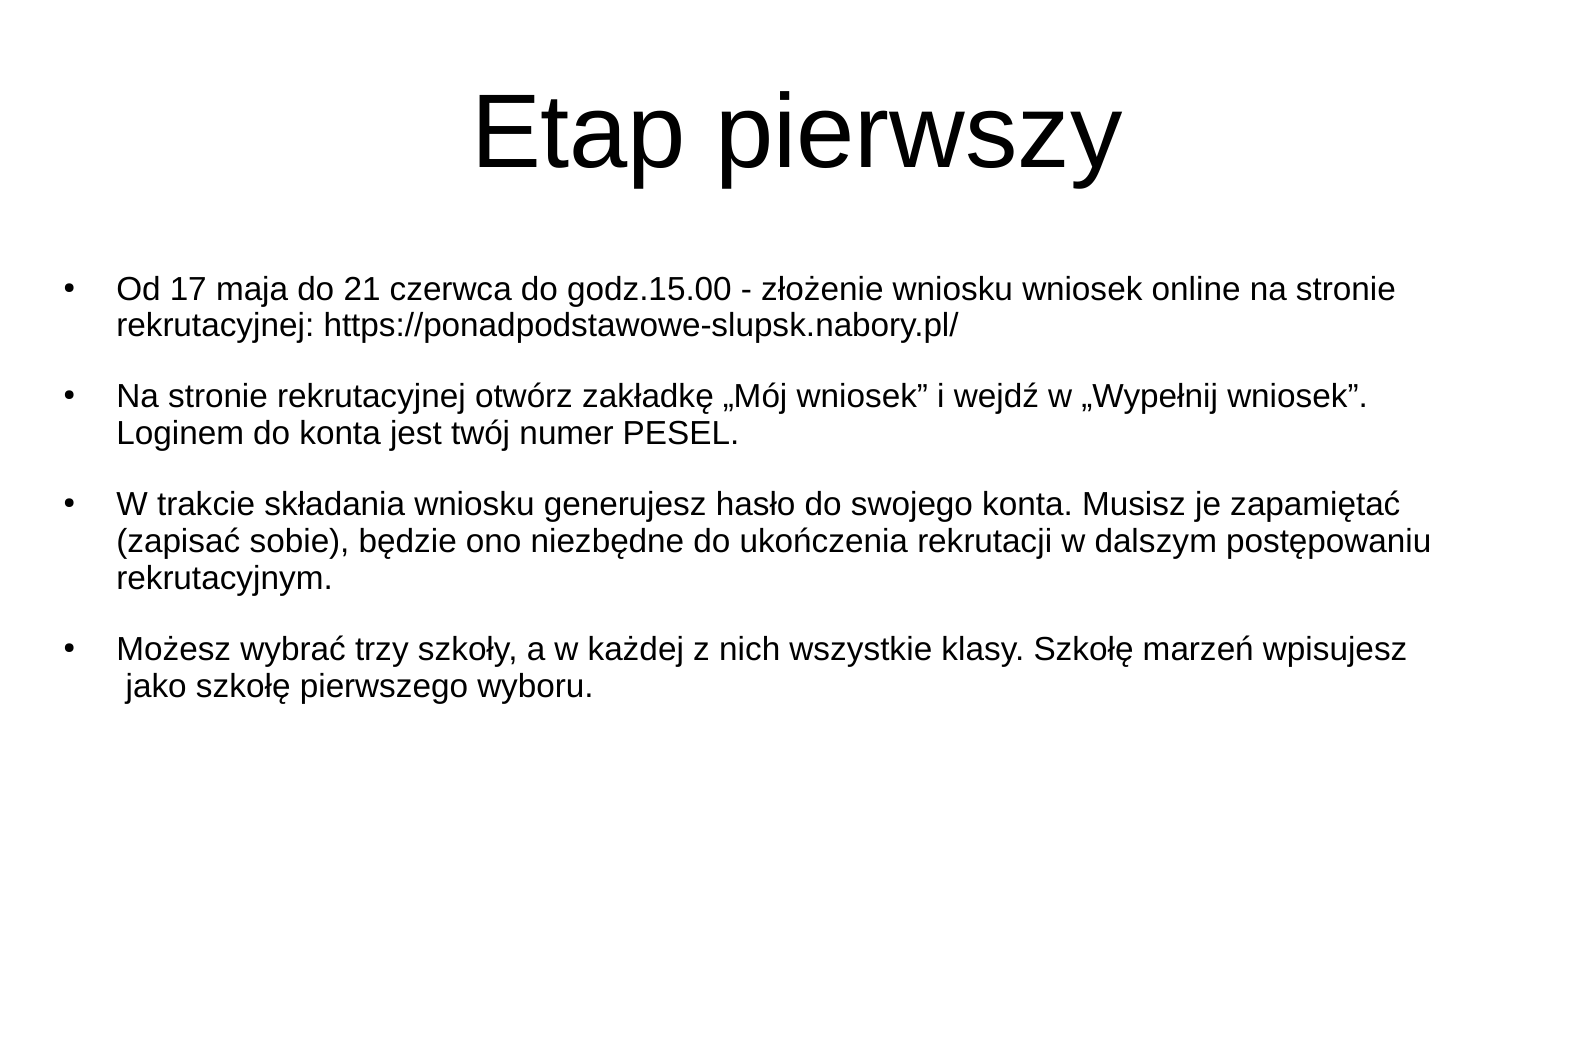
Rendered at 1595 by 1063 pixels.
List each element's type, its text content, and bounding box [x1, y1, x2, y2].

list Od 17 maja do 21 czerwca do godz.15.00 - złożenie wniosku wniosek online na stronie rekrutacyjnej: https://ponadpodstawowe-slupsk.nabory.pl/ Na stronie rekrutacyjnej otwórz zakładkę „Mój wniosek” i wejdź w „Wypełnij wniosek”. Loginem do konta jest twój numer PESEL.​ W trakcie składania wniosku generujesz hasło do swojego konta. Musisz je zapamiętać (zapisać sobie), będzie ono niezbędne do ukończenia rekrutacji w dalszym postępowaniu rekrutacyjnym.​ Możesz wybrać trzy szkoły, a w każdej z nich wszystkie klasy. Szkołę marzeń wpisujesz jako szkołę pierwszego wyboru.​ [45, 269, 1481, 1063]
title Etap pierwszy [79, 42, 1515, 220]
